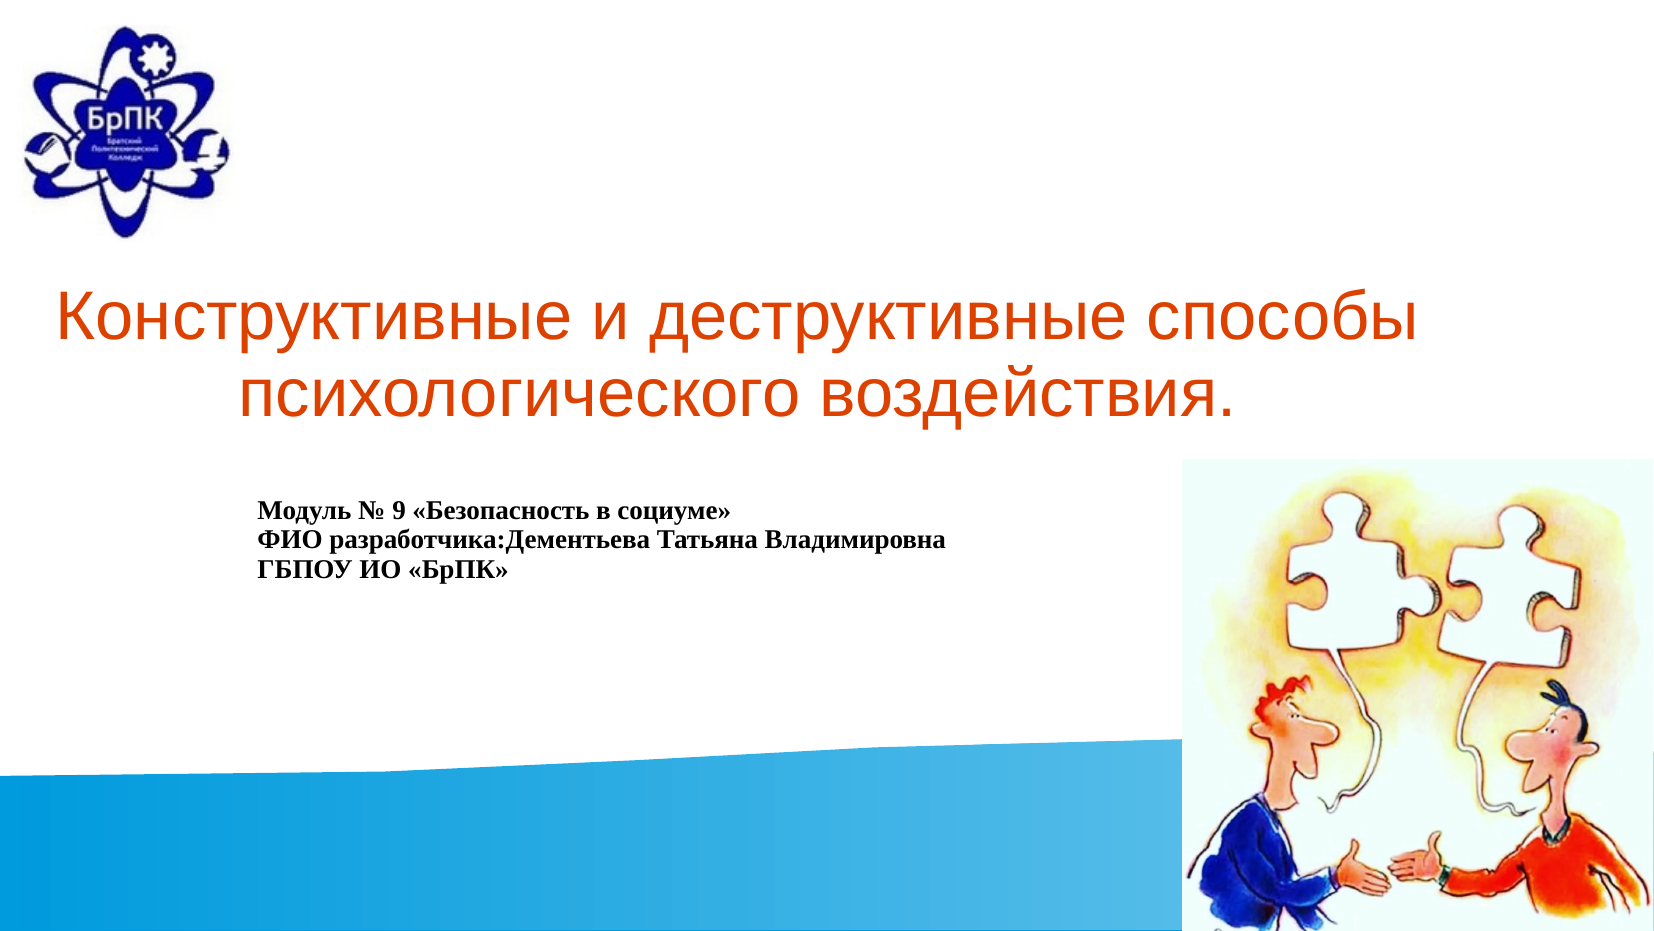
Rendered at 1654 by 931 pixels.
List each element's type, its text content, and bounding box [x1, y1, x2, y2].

text_box Модуль № 9 «Безопасность в социуме» ФИО разработчика:Дементьева Татьяна Владимировна ГБПОУ ИО «БрПК» [242, 487, 968, 592]
picture [1182, 459, 1654, 931]
title Конструктивные и деструктивные способы психологического воздействия. [0, 277, 1477, 432]
picture [17, 23, 237, 242]
